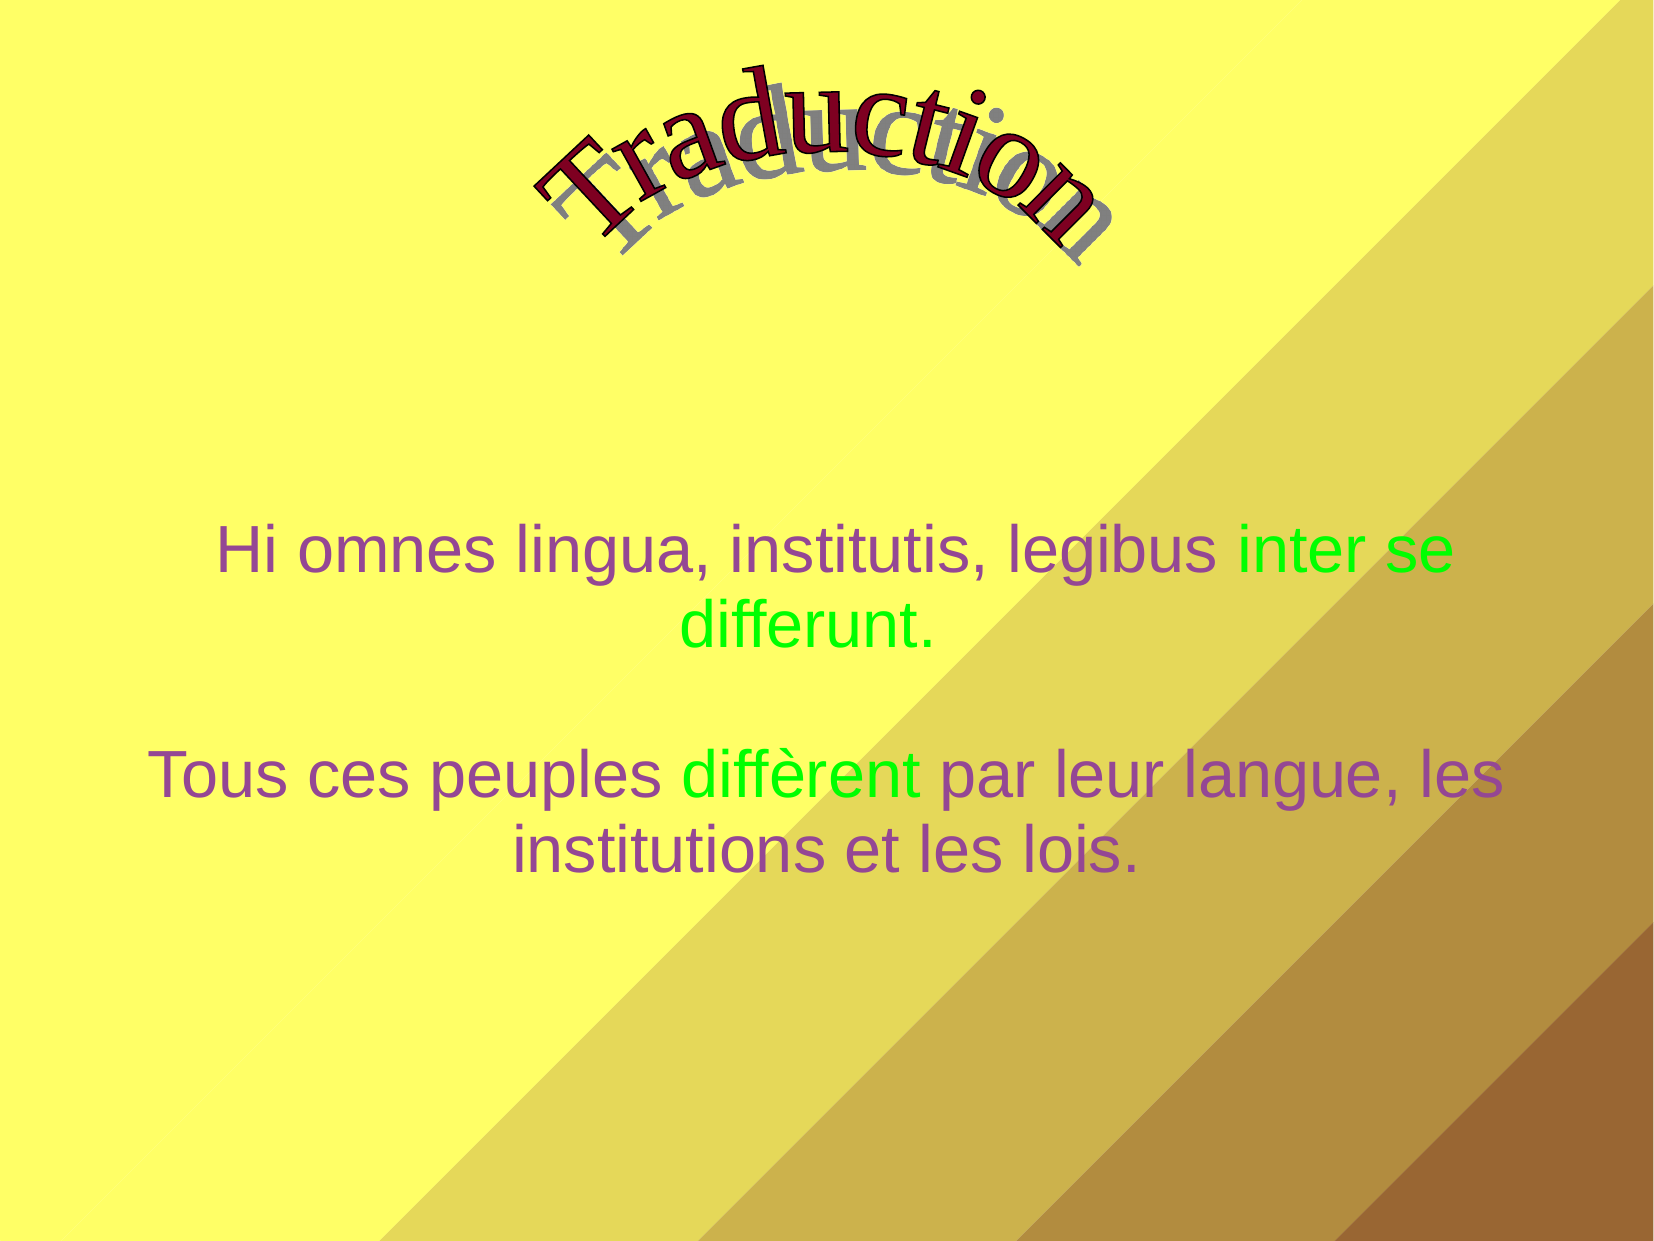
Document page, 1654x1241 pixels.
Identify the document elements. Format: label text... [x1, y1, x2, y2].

text_box Traduction [611, 128, 666, 202]
text_box Traduction [722, 65, 787, 161]
text_box Traduction [978, 134, 1039, 198]
text_box Traduction [534, 135, 634, 237]
text_box Traduction [663, 113, 726, 179]
text_box Traduction [971, 90, 986, 105]
text_box Traduction [785, 91, 848, 154]
text_box Traduction [913, 90, 978, 178]
text_box Traduction [855, 94, 907, 157]
text_box Traduction [1018, 162, 1093, 248]
subtitle Hi omnes lingua, institutis, legibus inter se differunt. Tous ces peuples diffèrent par leur langue, les institutions et les lois. [82, 290, 1571, 1109]
